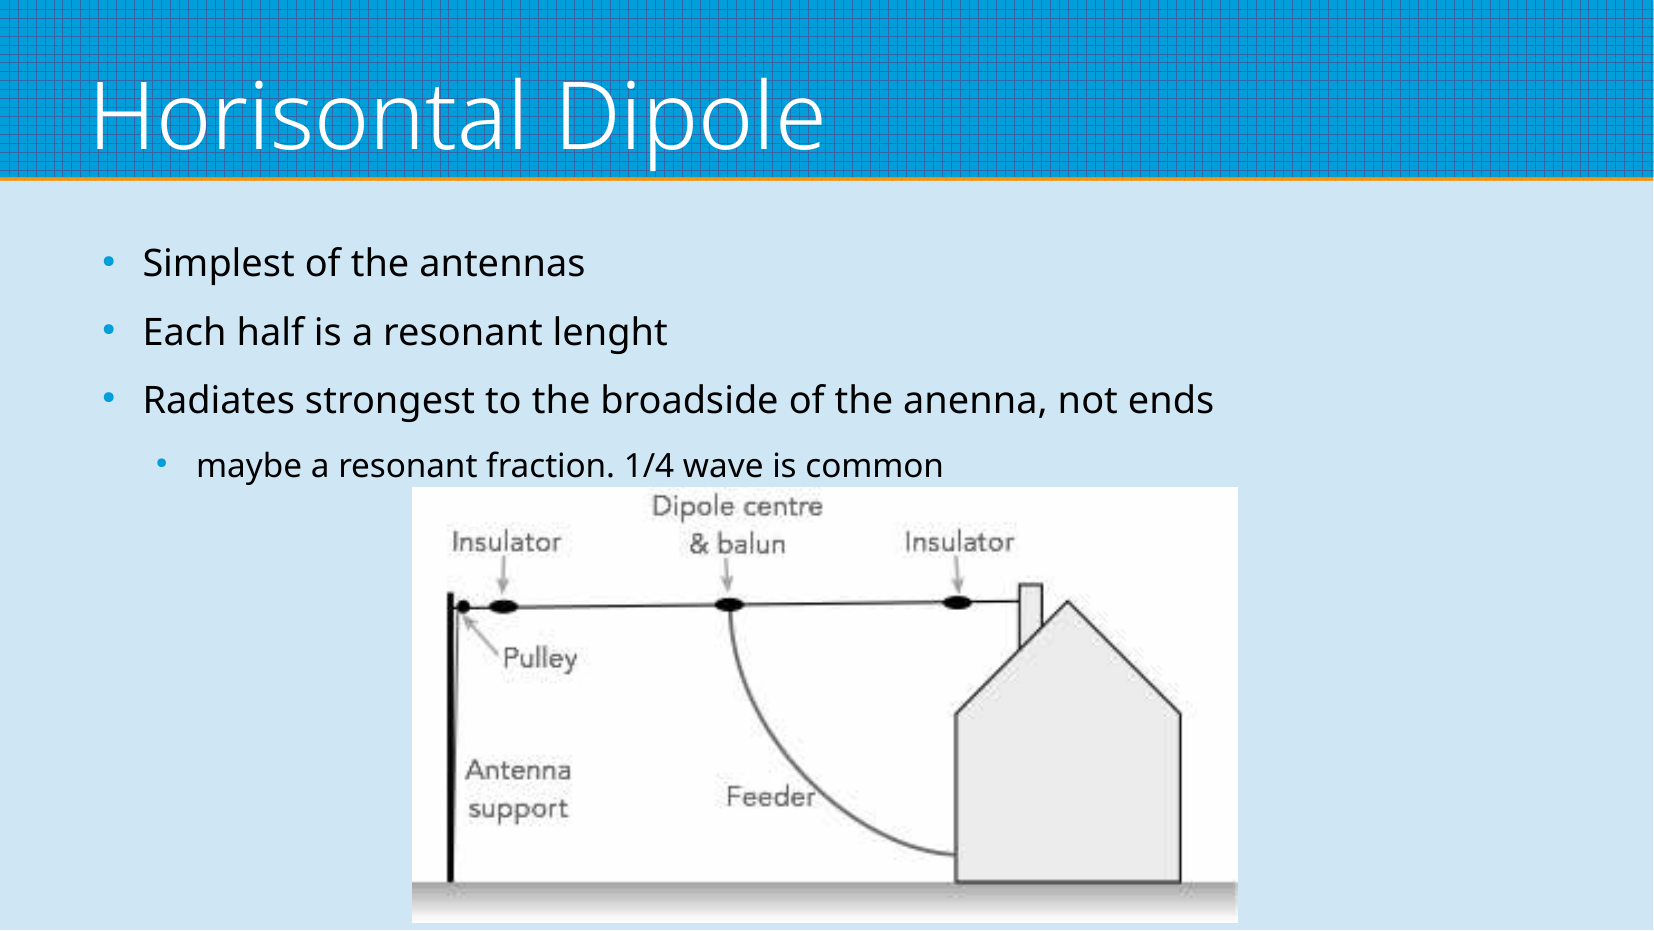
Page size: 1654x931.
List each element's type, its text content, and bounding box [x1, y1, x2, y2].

picture [412, 487, 1238, 923]
list Simplest of the antennas Each half is a resonant lenght Radiates strongest to the broadside of the anenna, not ends maybe a resonant fraction. 1/4 wave is common [88, 236, 1565, 488]
title Horisontal Dipole [88, 14, 1565, 178]
